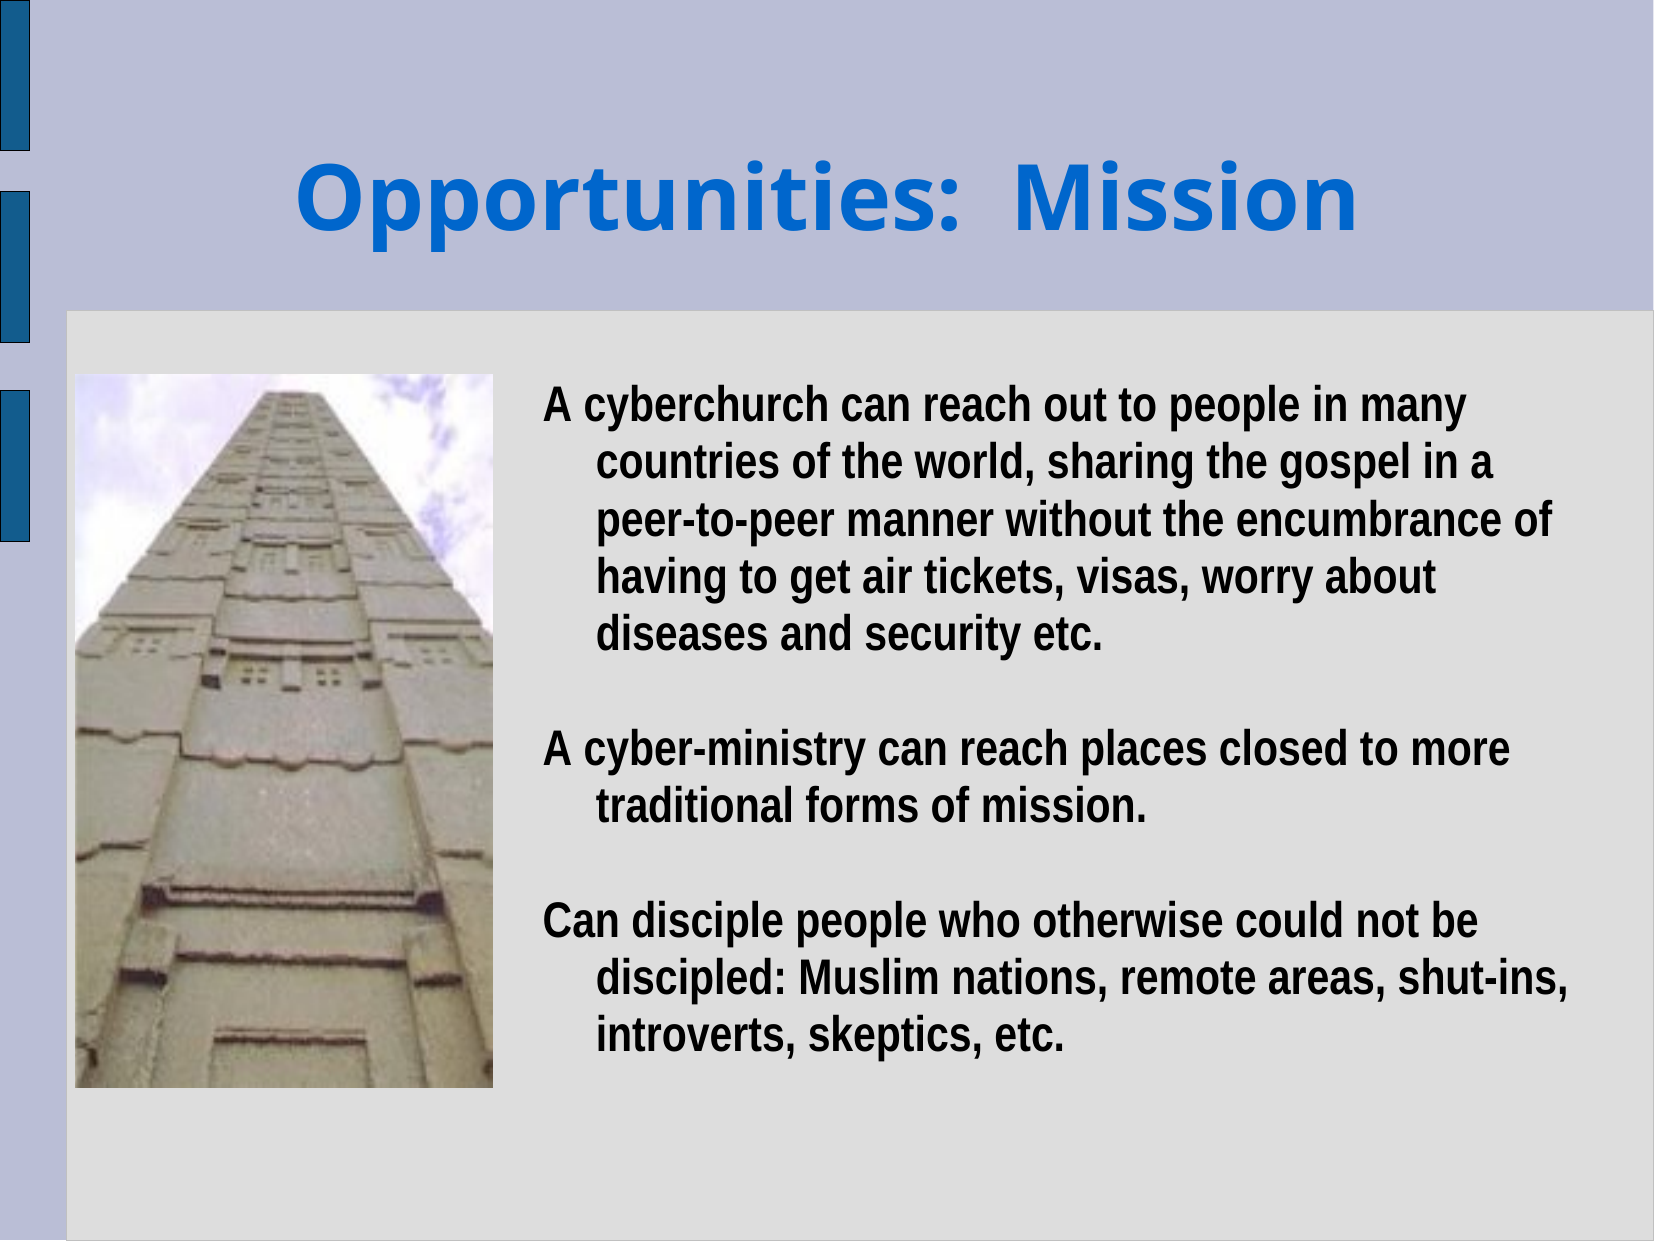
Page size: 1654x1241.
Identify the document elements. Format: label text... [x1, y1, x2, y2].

picture [75, 374, 493, 1088]
list A cyberchurch can reach out to people in many countries of the world, sharing the gospel in a peer-to-peer manner without the encumbrance of having to get air tickets, visas, worry about diseases and security etc. A cyber-ministry can reach places closed to more traditional forms of mission. Can disciple people who otherwise could not be discipled: Muslim nations, remote areas, shut-ins, introverts, skeptics, etc. [525, 375, 1576, 1157]
title Opportunities: Mission [121, 91, 1534, 299]
